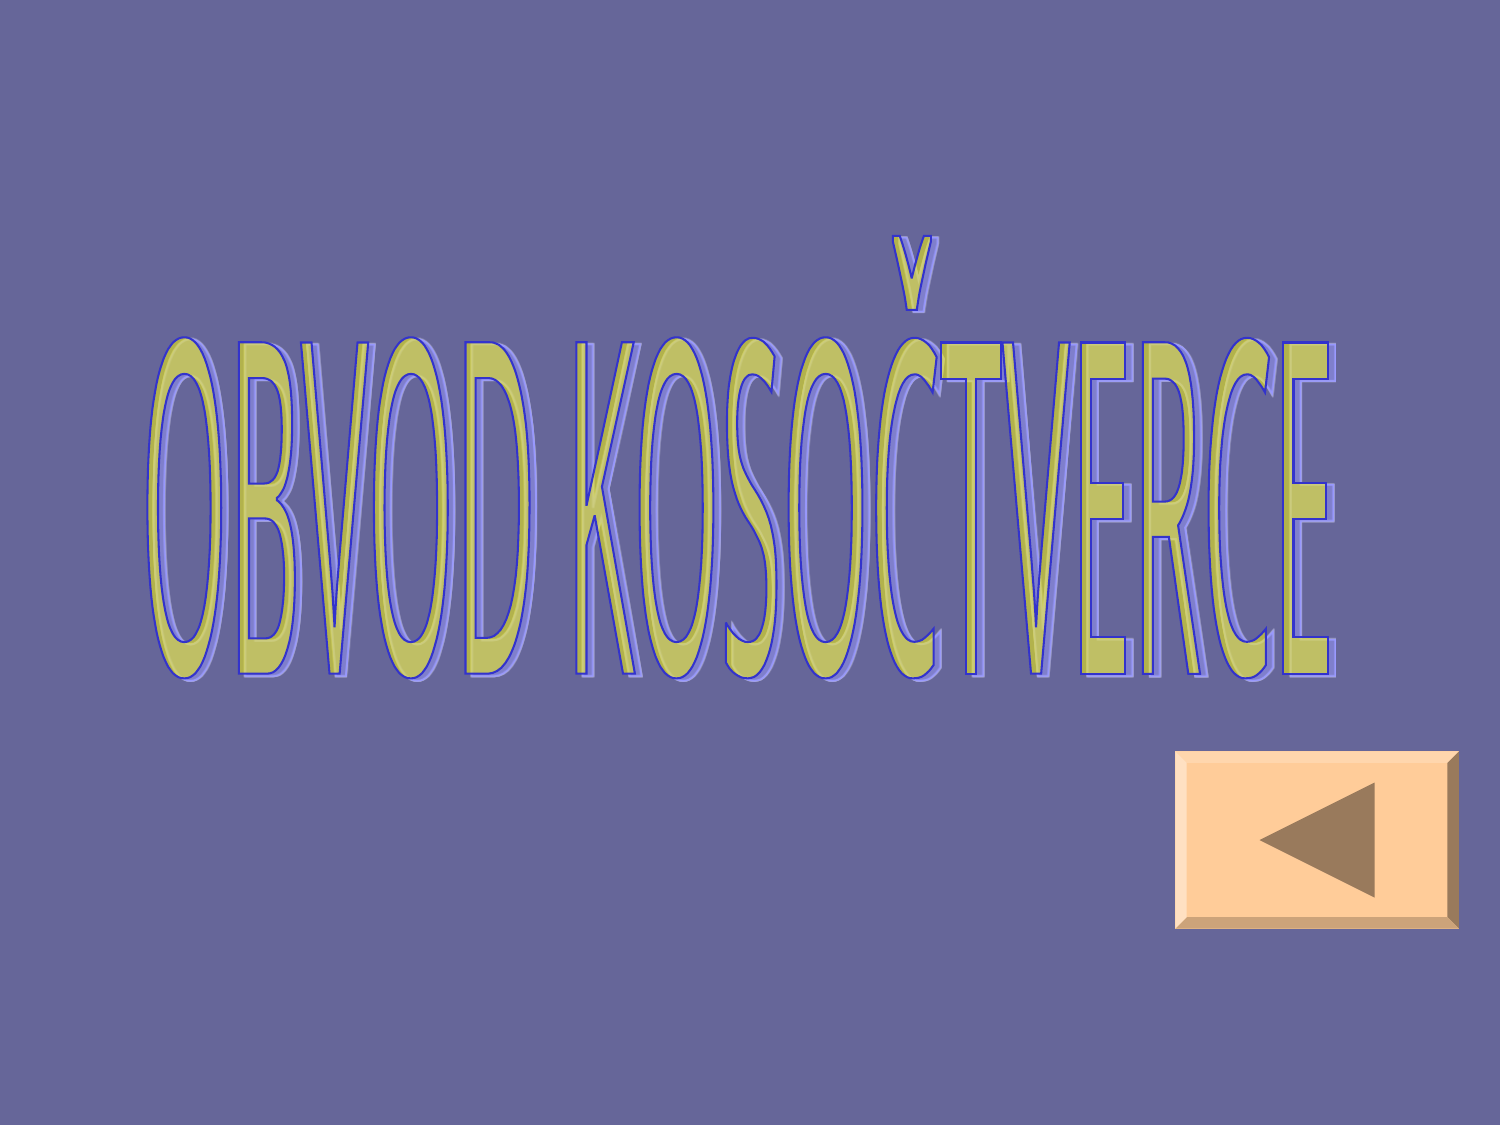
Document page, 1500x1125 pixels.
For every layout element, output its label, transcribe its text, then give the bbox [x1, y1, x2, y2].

text_box OBVOD KOSOČTVERCE [1080, 342, 1126, 674]
text_box OBVOD KOSOČTVERCE [639, 337, 714, 679]
text_box OBVOD KOSOČTVERCE [876, 337, 937, 679]
text_box OBVOD KOSOČTVERCE [300, 342, 369, 674]
text_box OBVOD KOSOČTVERCE [465, 342, 530, 674]
text_box [1176, 751, 1459, 929]
text_box OBVOD KOSOČTVERCE [238, 342, 295, 674]
text_box OBVOD KOSOČTVERCE [725, 337, 777, 679]
text_box OBVOD KOSOČTVERCE [788, 337, 863, 679]
text_box OBVOD KOSOČTVERCE [892, 235, 931, 310]
text_box OBVOD KOSOČTVERCE [1142, 342, 1201, 674]
text_box OBVOD KOSOČTVERCE [373, 337, 448, 679]
text_box OBVOD KOSOČTVERCE [941, 342, 1070, 674]
text_box OBVOD KOSOČTVERCE [1283, 342, 1329, 674]
text_box OBVOD KOSOČTVERCE [576, 342, 635, 674]
text_box OBVOD KOSOČTVERCE [147, 337, 222, 679]
text_box OBVOD KOSOČTVERCE [1208, 337, 1270, 679]
